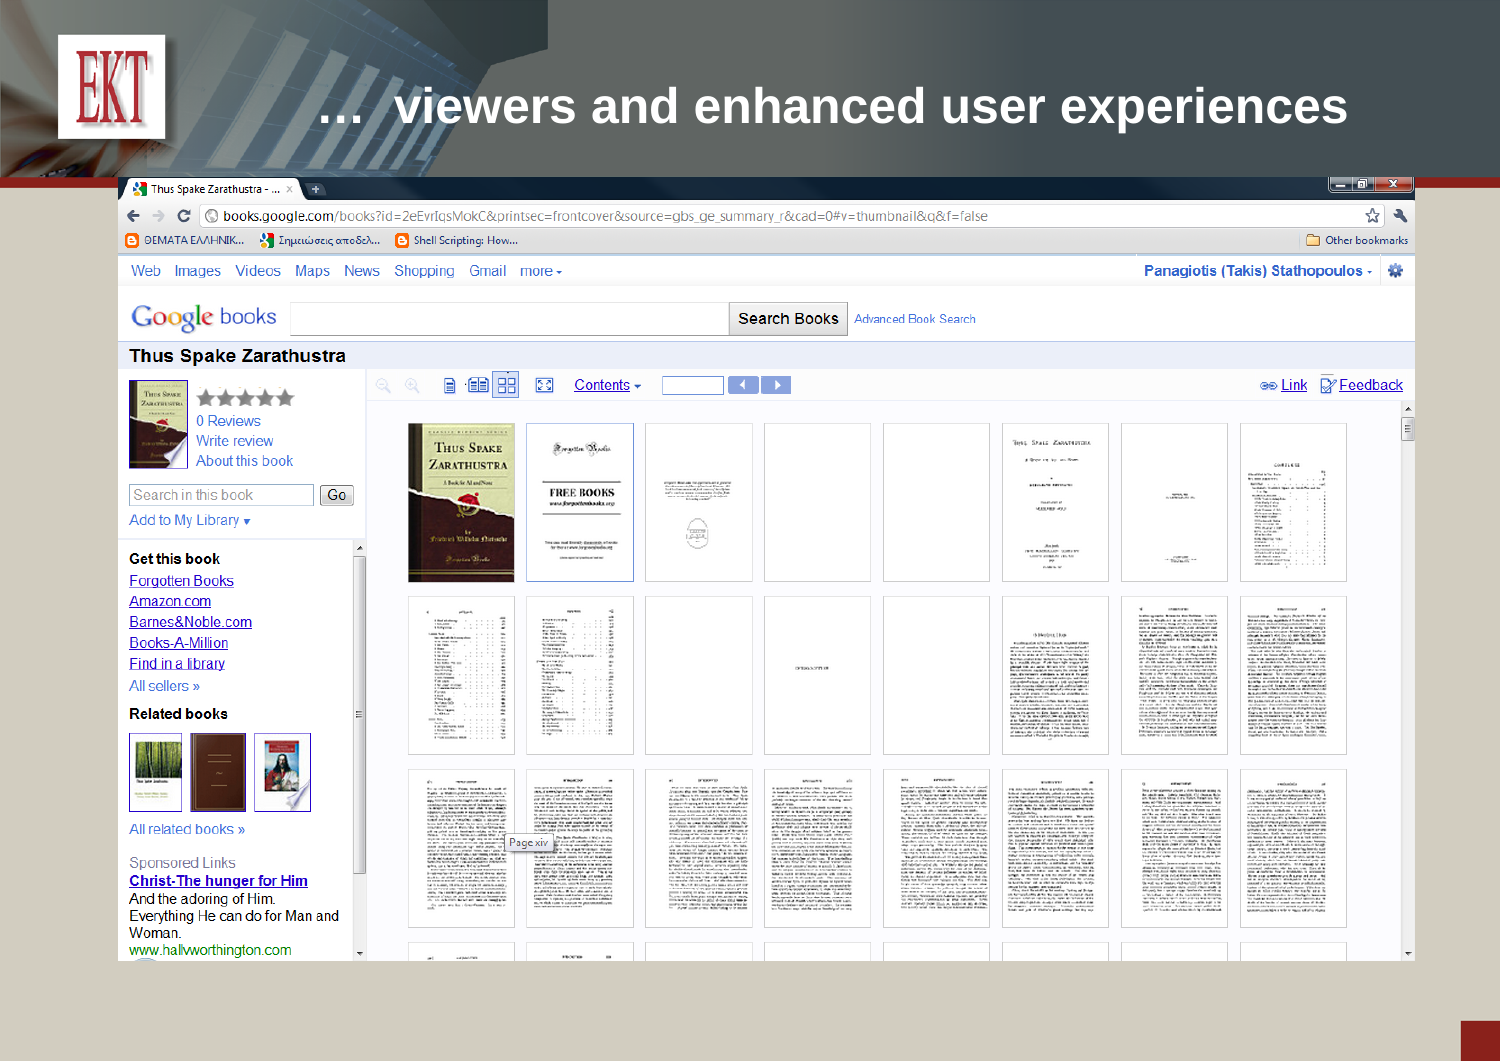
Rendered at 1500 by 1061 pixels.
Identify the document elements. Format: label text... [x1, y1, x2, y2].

picture [0, 0, 1500, 1061]
title … viewers and enhanced user experiences [301, 42, 1426, 165]
